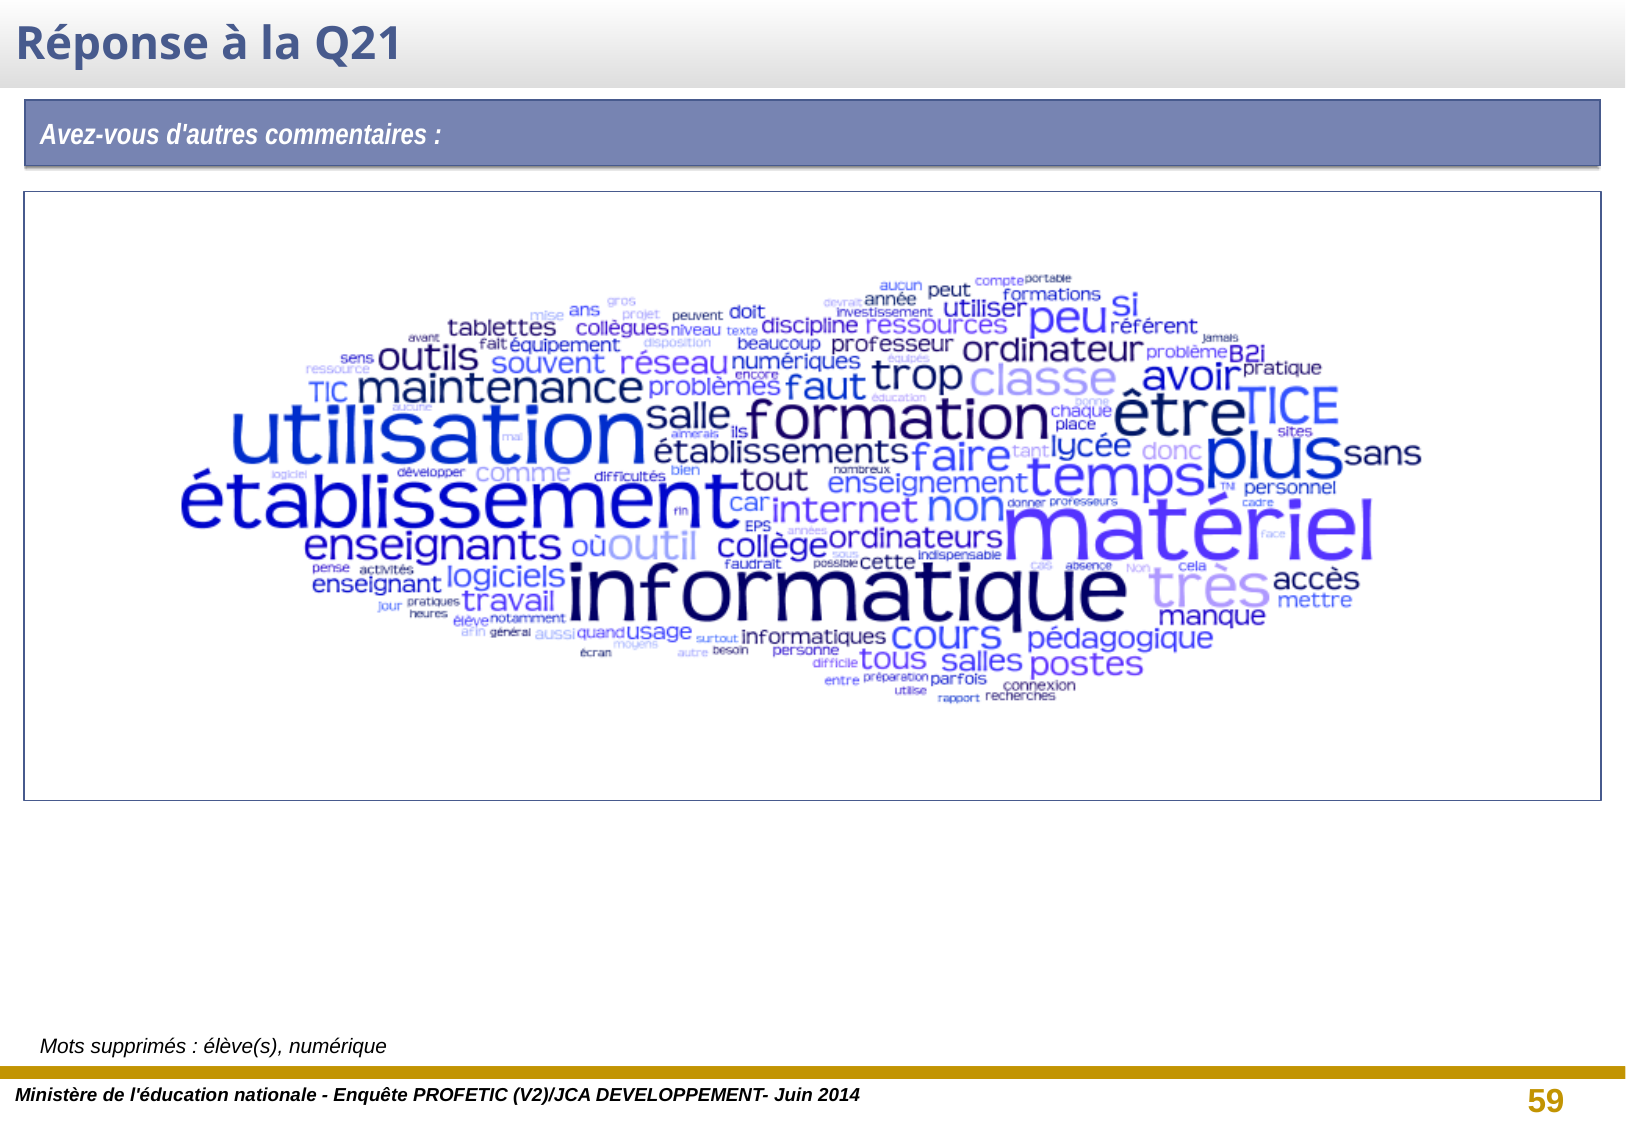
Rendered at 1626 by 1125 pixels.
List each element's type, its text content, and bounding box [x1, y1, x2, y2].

picture [24, 192, 1600, 800]
title Réponse à la Q21 [0, 0, 1625, 88]
list Avez-vous d'autres commentaires : [24, 99, 1600, 166]
text_box 59 [1512, 1071, 1625, 1125]
text_box Mots supprimés : élève(s), numérique [24, 1025, 406, 1066]
text_box Ministère de l'éducation nationale - Enquête PROFETIC (V2)/JCA DEVELOPPEMENT- Juin 2014 [0, 1074, 1501, 1125]
